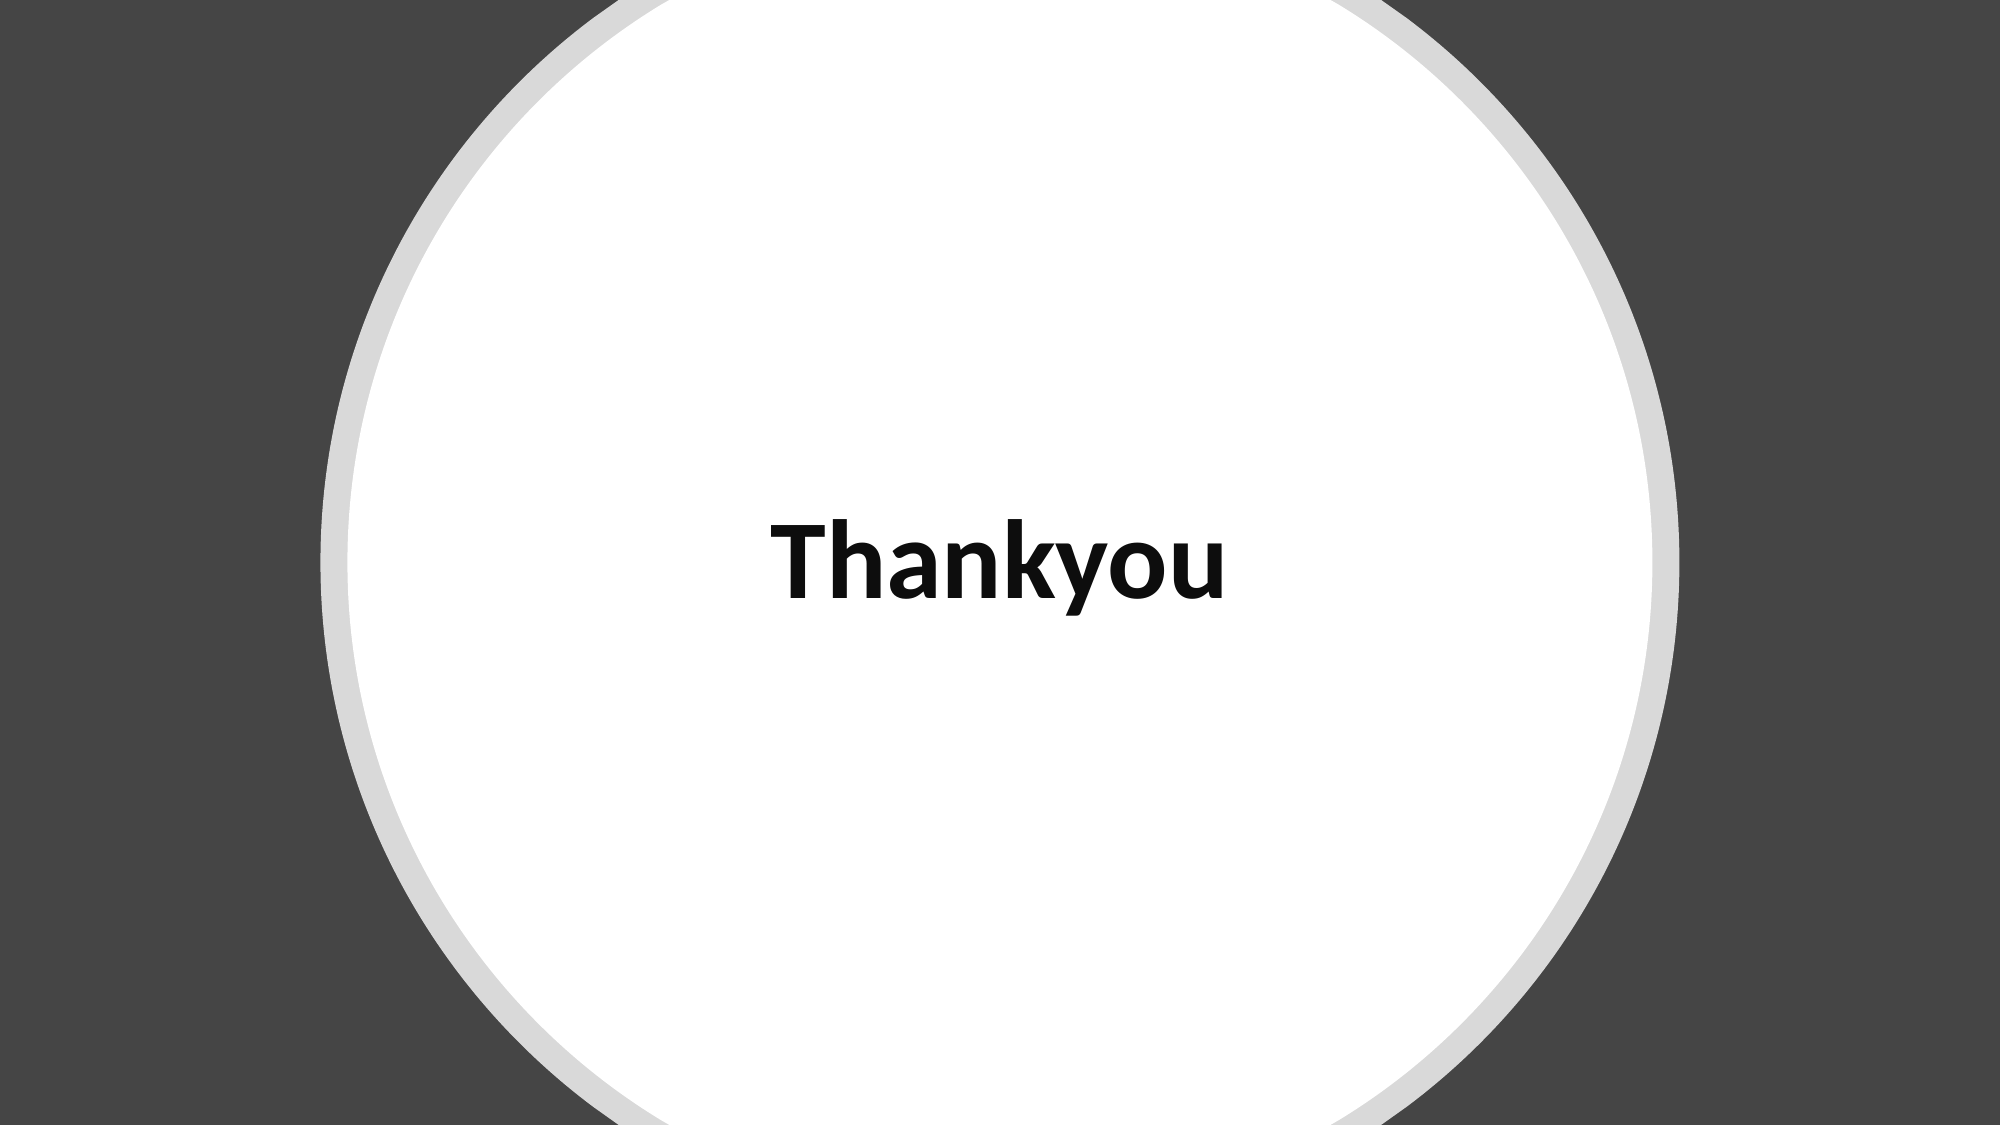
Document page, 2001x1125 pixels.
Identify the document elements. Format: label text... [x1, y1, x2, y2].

title Thankyou [419, 236, 1581, 889]
text_box [320, 0, 1680, 1125]
